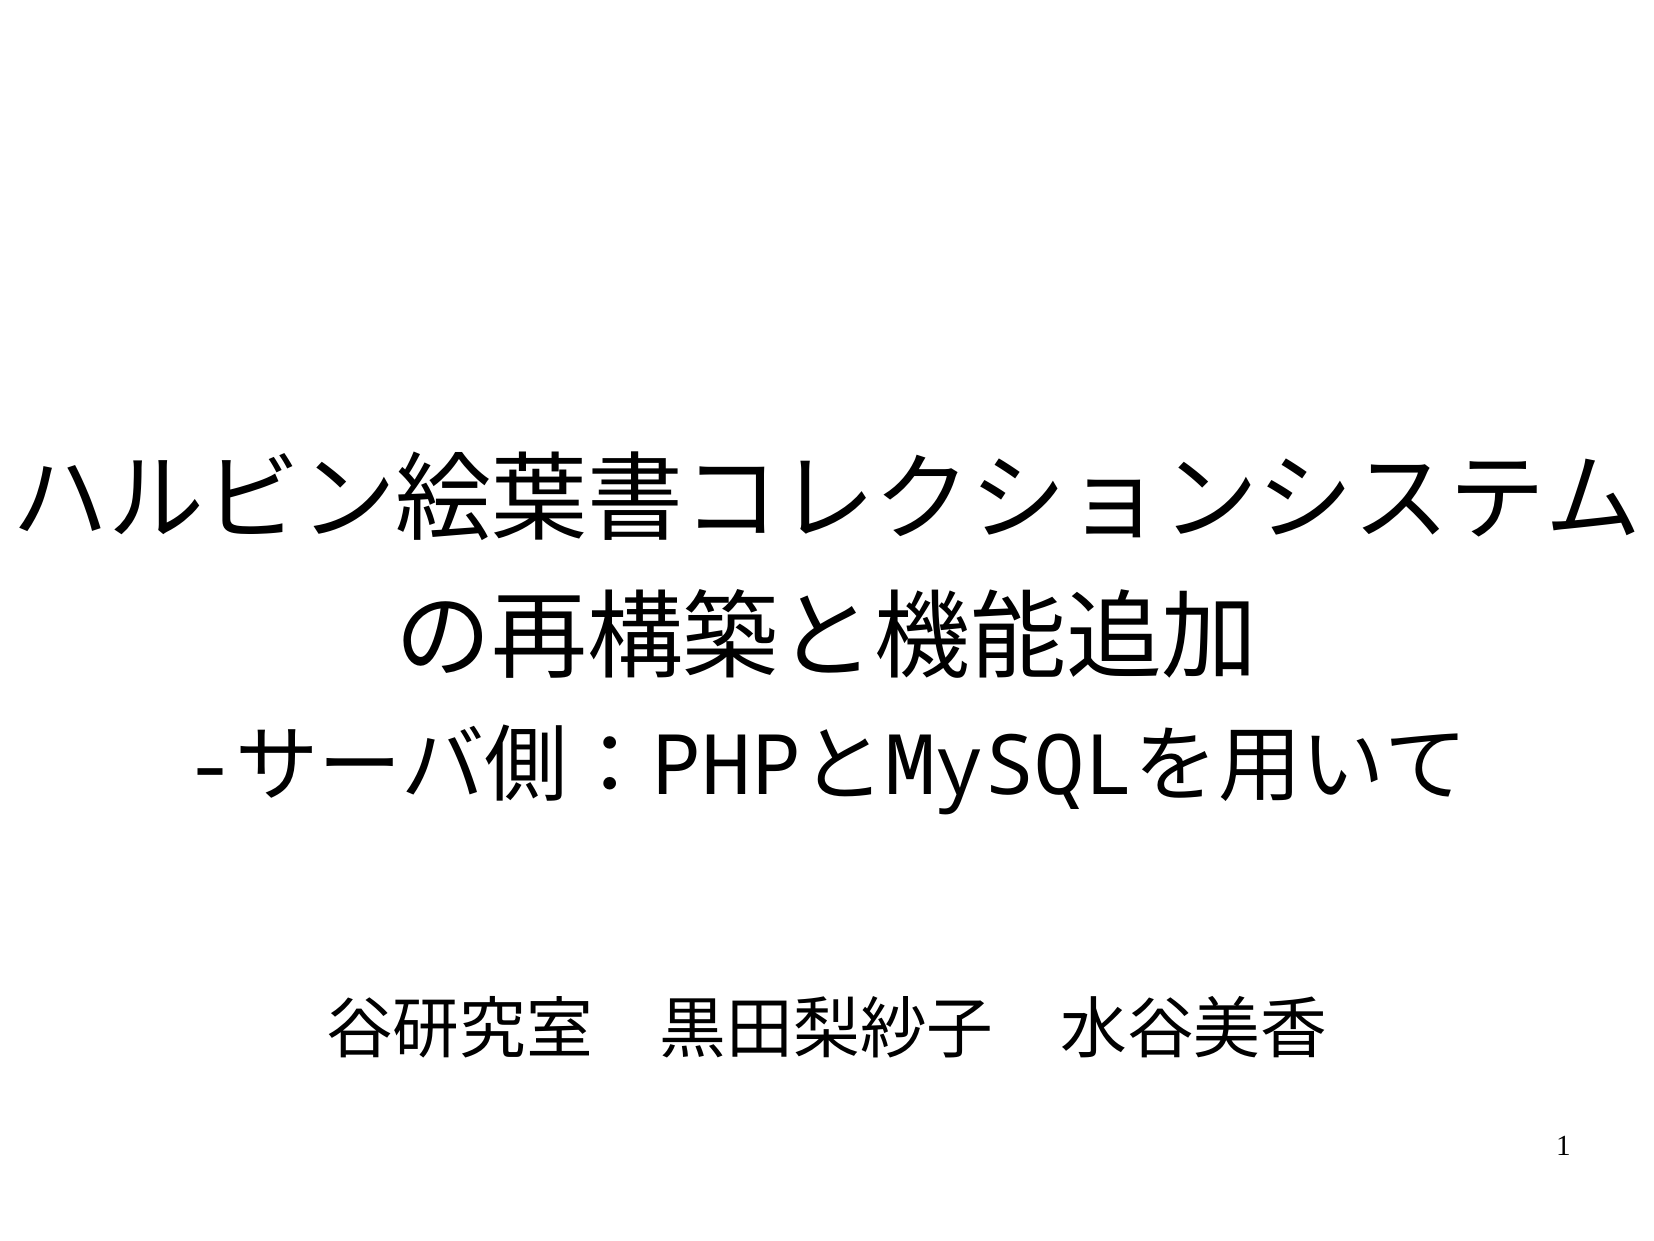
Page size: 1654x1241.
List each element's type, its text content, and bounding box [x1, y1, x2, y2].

text_box 谷研究室 黒田梨紗子 水谷美香 [82, 944, 1571, 1102]
title ハルビン絵葉書コレクションシステムの再構築と機能追加 -サーバ側：PHPとMySQLを用いて [0, 482, 1654, 758]
